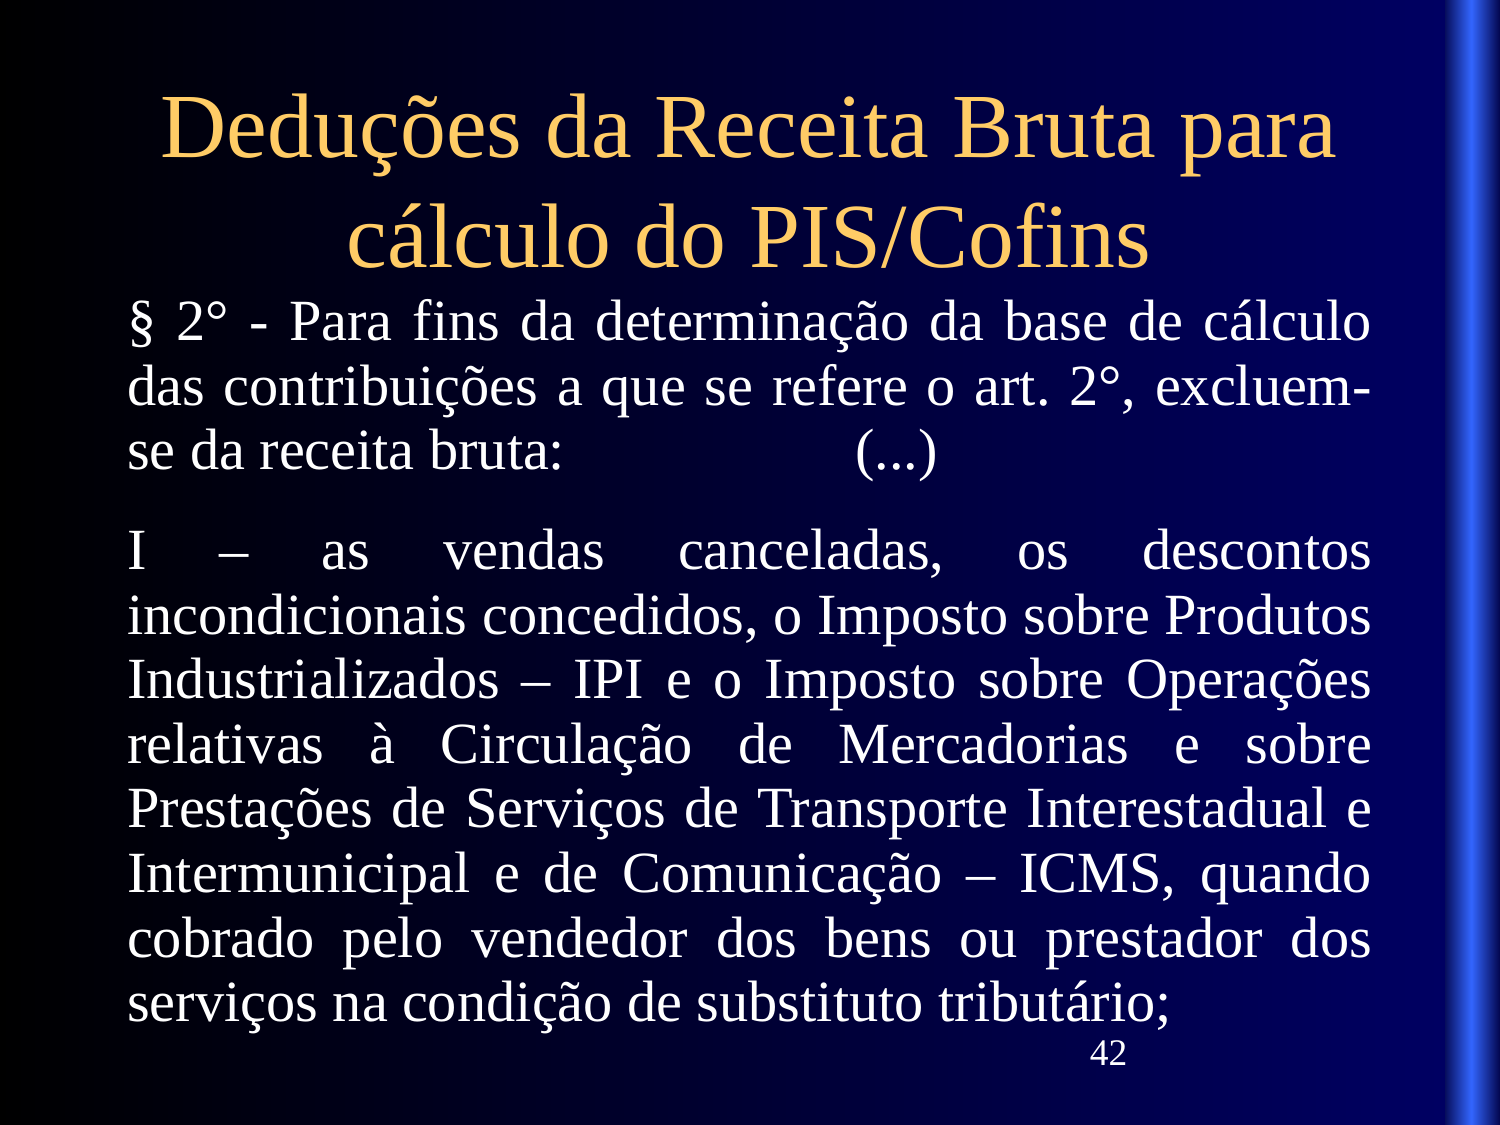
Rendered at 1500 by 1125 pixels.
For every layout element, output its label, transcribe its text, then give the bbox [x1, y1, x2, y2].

text_box § 2° - Para fins da determinação da base de cálculo das contribuições a que se refere o art. 2°, excluem-se da receita bruta: (...) I – as vendas canceladas, os descontos incondicionais concedidos, o Imposto sobre Produtos Industrializados – IPI e o Imposto sobre Operações relativas à Circulação de Mercadorias e sobre Prestações de Serviços de Transporte Interestadual e Intermunicipal e de Comunicação – ICMS, quando cobrado pelo vendedor dos bens ou prestador dos serviços na condição de substituto tributário; [112, 281, 1388, 957]
title Deduções da Receita Bruta para cálculo do PIS/Cofins [112, 58, 1388, 281]
